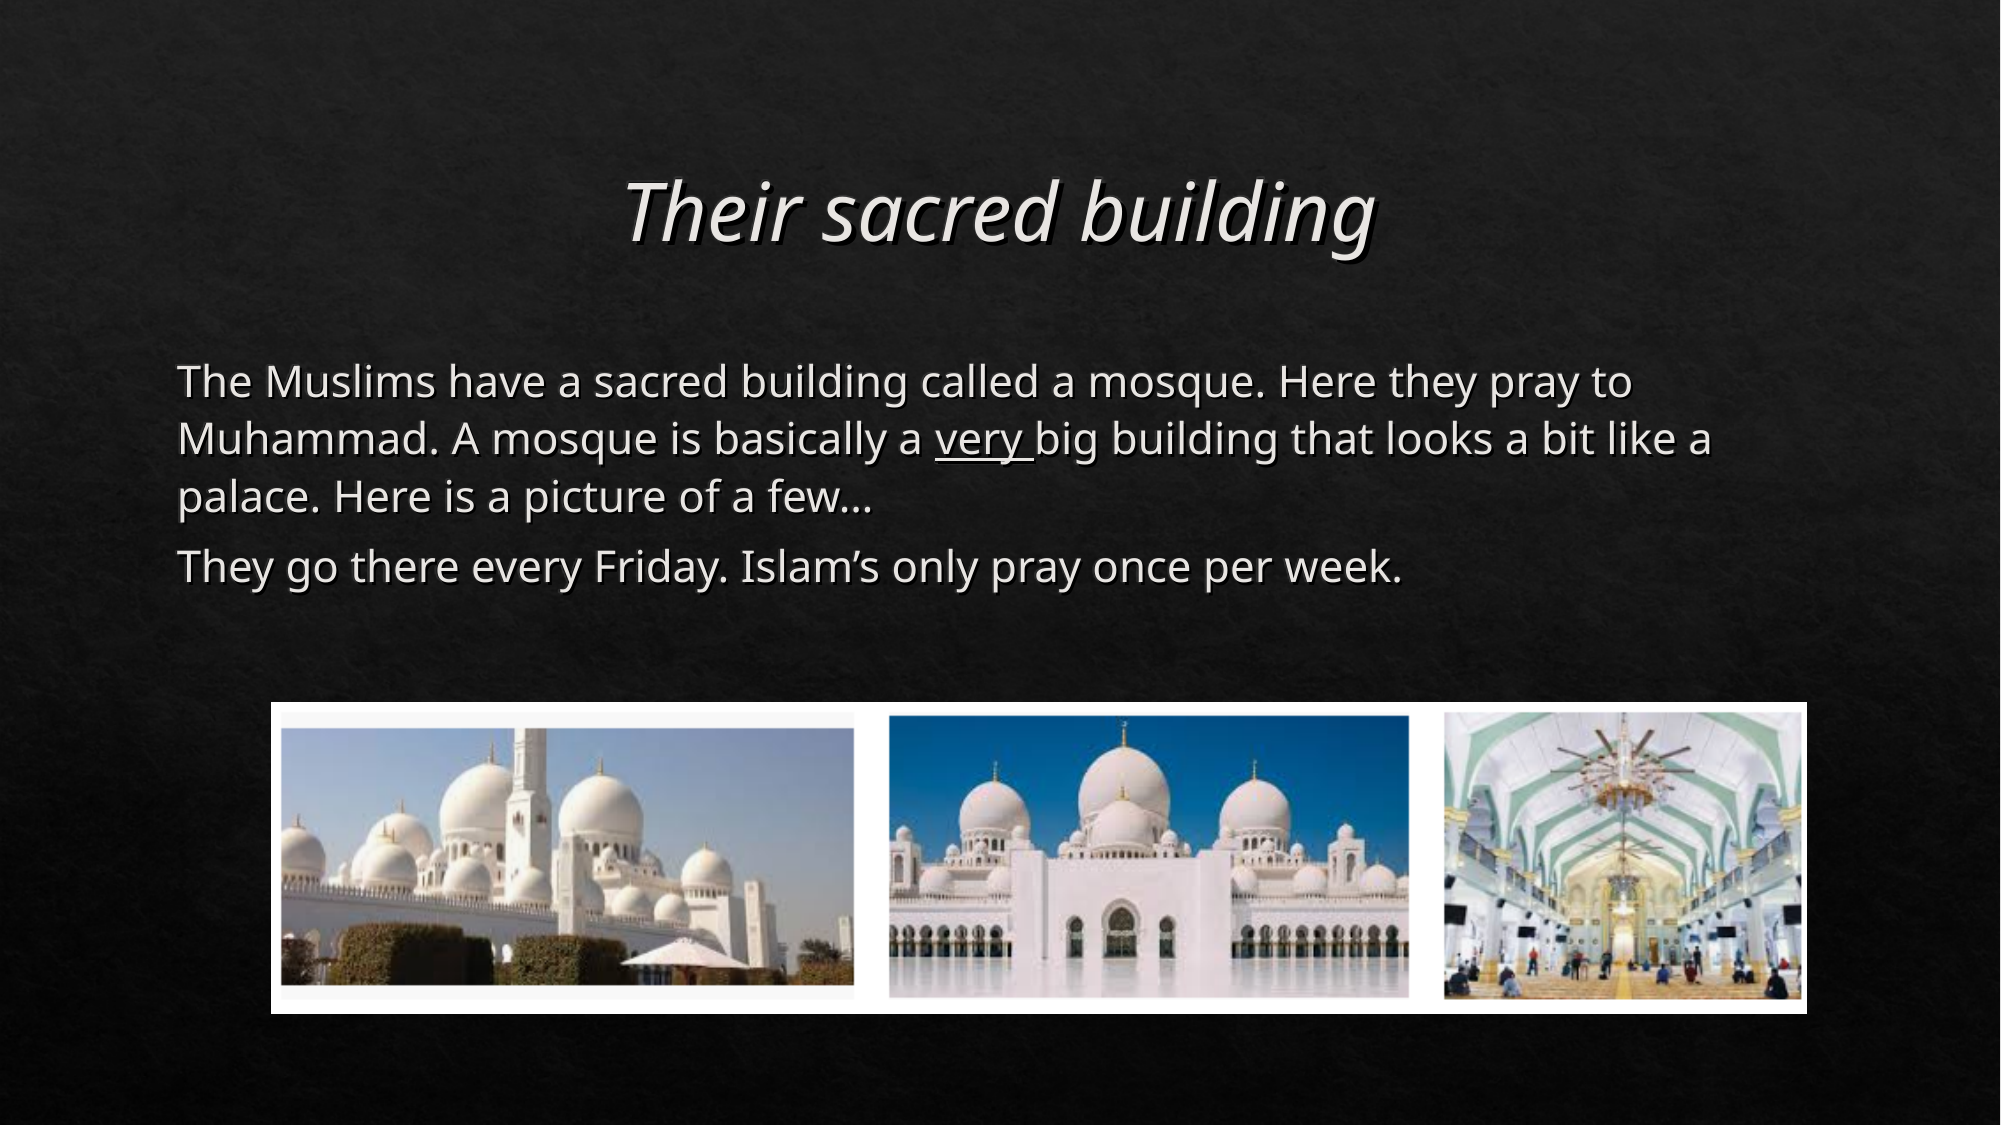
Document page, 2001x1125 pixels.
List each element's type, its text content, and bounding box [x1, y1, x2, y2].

title Their sacred building [149, 111, 1849, 319]
picture [271, 702, 1807, 1014]
list The Muslims have a sacred building called a mosque. Here they pray to Muhammad. A mosque is basically a very big building that looks a bit like a palace. Here is a picture of a few… They go there every Friday. Islam’s only pray once per week. [149, 340, 1849, 951]
